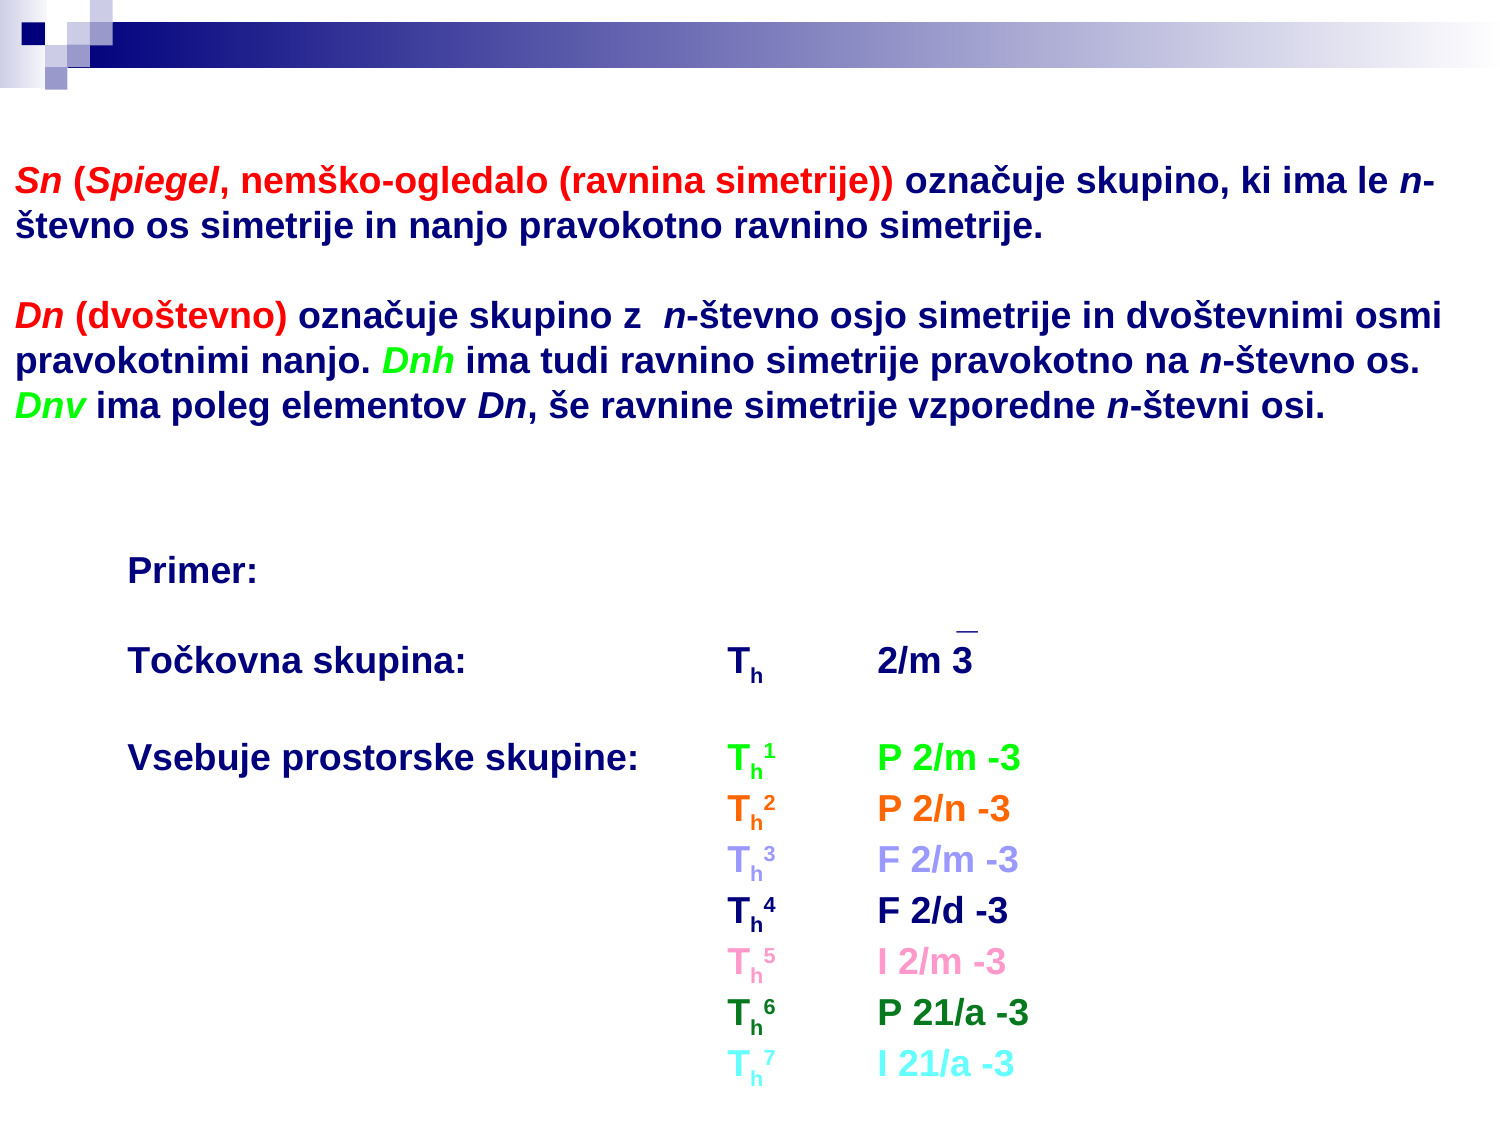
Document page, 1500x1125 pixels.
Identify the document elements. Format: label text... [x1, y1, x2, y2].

text_box Primer: _ Točkovna skupina: Th 2/m 3 Vsebuje prostorske skupine: Th1 P 2/m -3 Th2 P 2/n -3 Th3 F 2/m -3 Th4 F 2/d -3 Th5 I 2/m -3 Th6 P 21/a -3 Th7 I 21/a -3 [112, 538, 1045, 1099]
text_box Sn (Spiegel, nemško-ogledalo (ravnina simetrije)) označuje skupino, ki ima le n-števno os simetrije in nanjo pravokotno ravnino simetrije. Dn (dvoštevno) označuje skupino z n-števno osjo simetrije in dvoštevnimi osmi pravokotnimi nanjo. Dnh ima tudi ravnino simetrije pravokotno na n-števno os. Dnv ima poleg elementov Dn, še ravnine simetrije vzporedne n-števni osi. [0, 148, 1500, 525]
